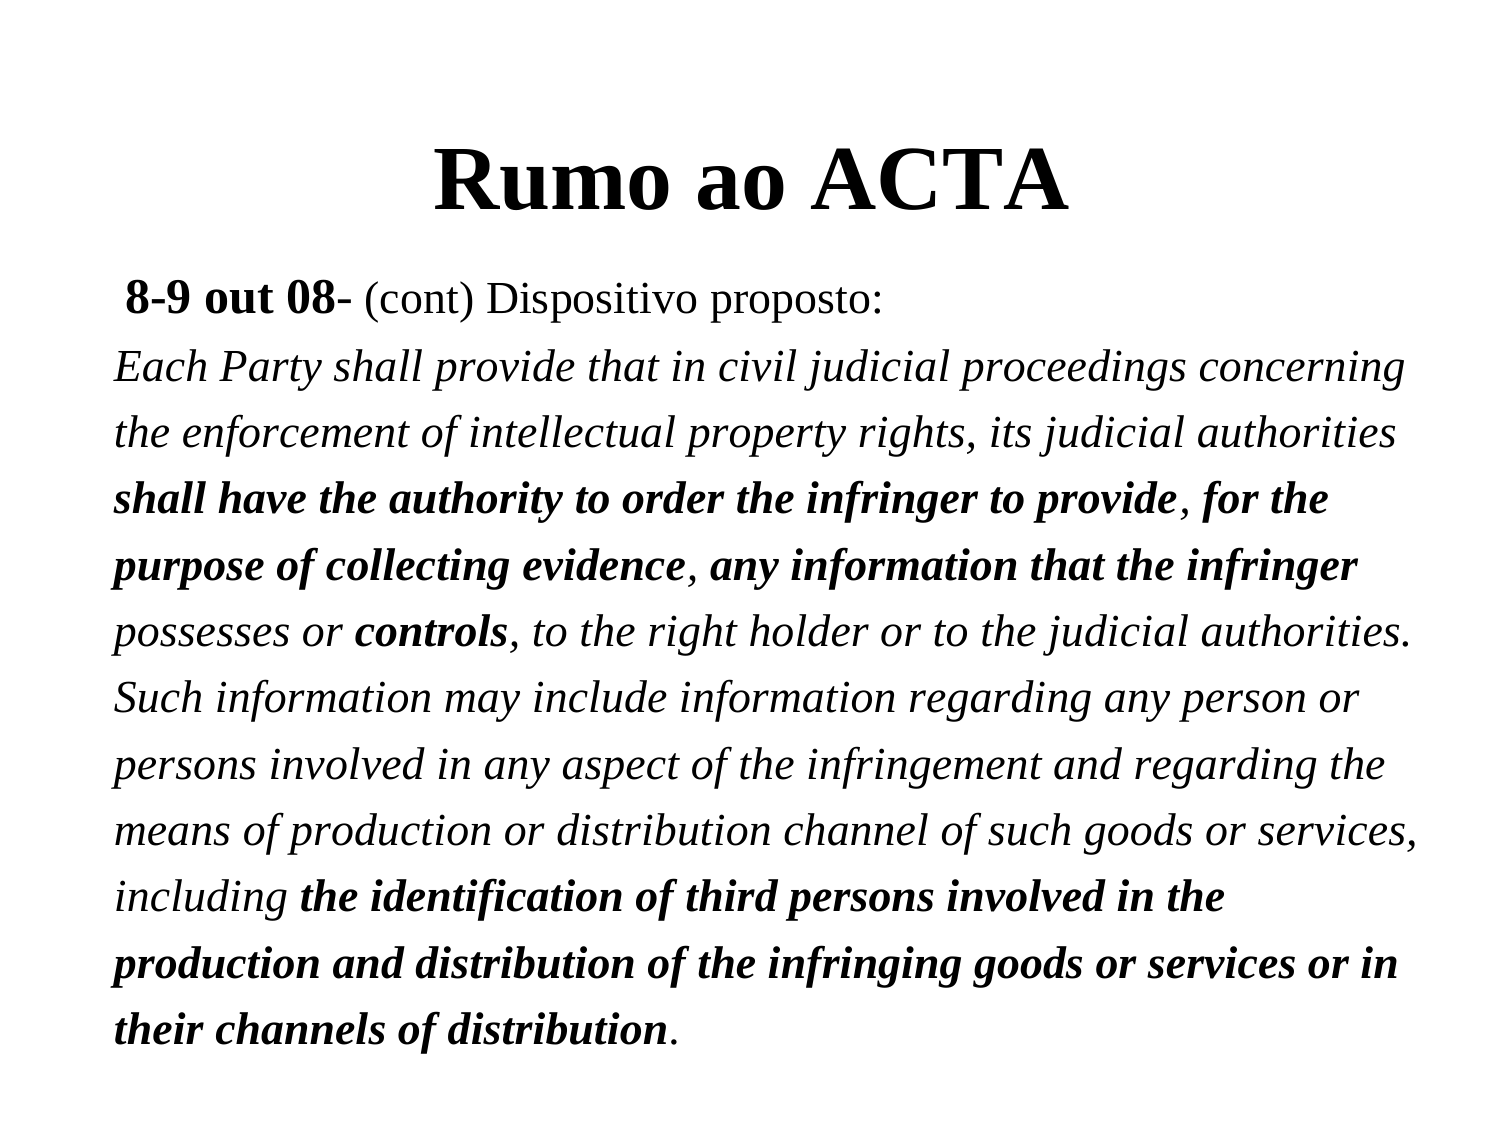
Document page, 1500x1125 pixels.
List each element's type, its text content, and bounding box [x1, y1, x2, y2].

text_box 8-9 out 08- (cont) Dispositivo proposto: Each Party shall provide that in civil judicial proceedings concerning the enforcement of intellectual property rights, its judicial authorities shall have the authority to order the infringer to provide, for the purpose of collecting evidence, any information that the infringer possesses or controls, to the right holder or to the judicial authorities. Such information may include information regarding any person or persons involved in any aspect of the infringement and regarding the means of production or distribution channel of such goods or services, including the identification of third persons involved in the production and distribution of the infringing goods or services or in their channels of distribution. [98, 245, 1457, 1063]
title Rumo ao ACTA [87, 52, 1416, 307]
